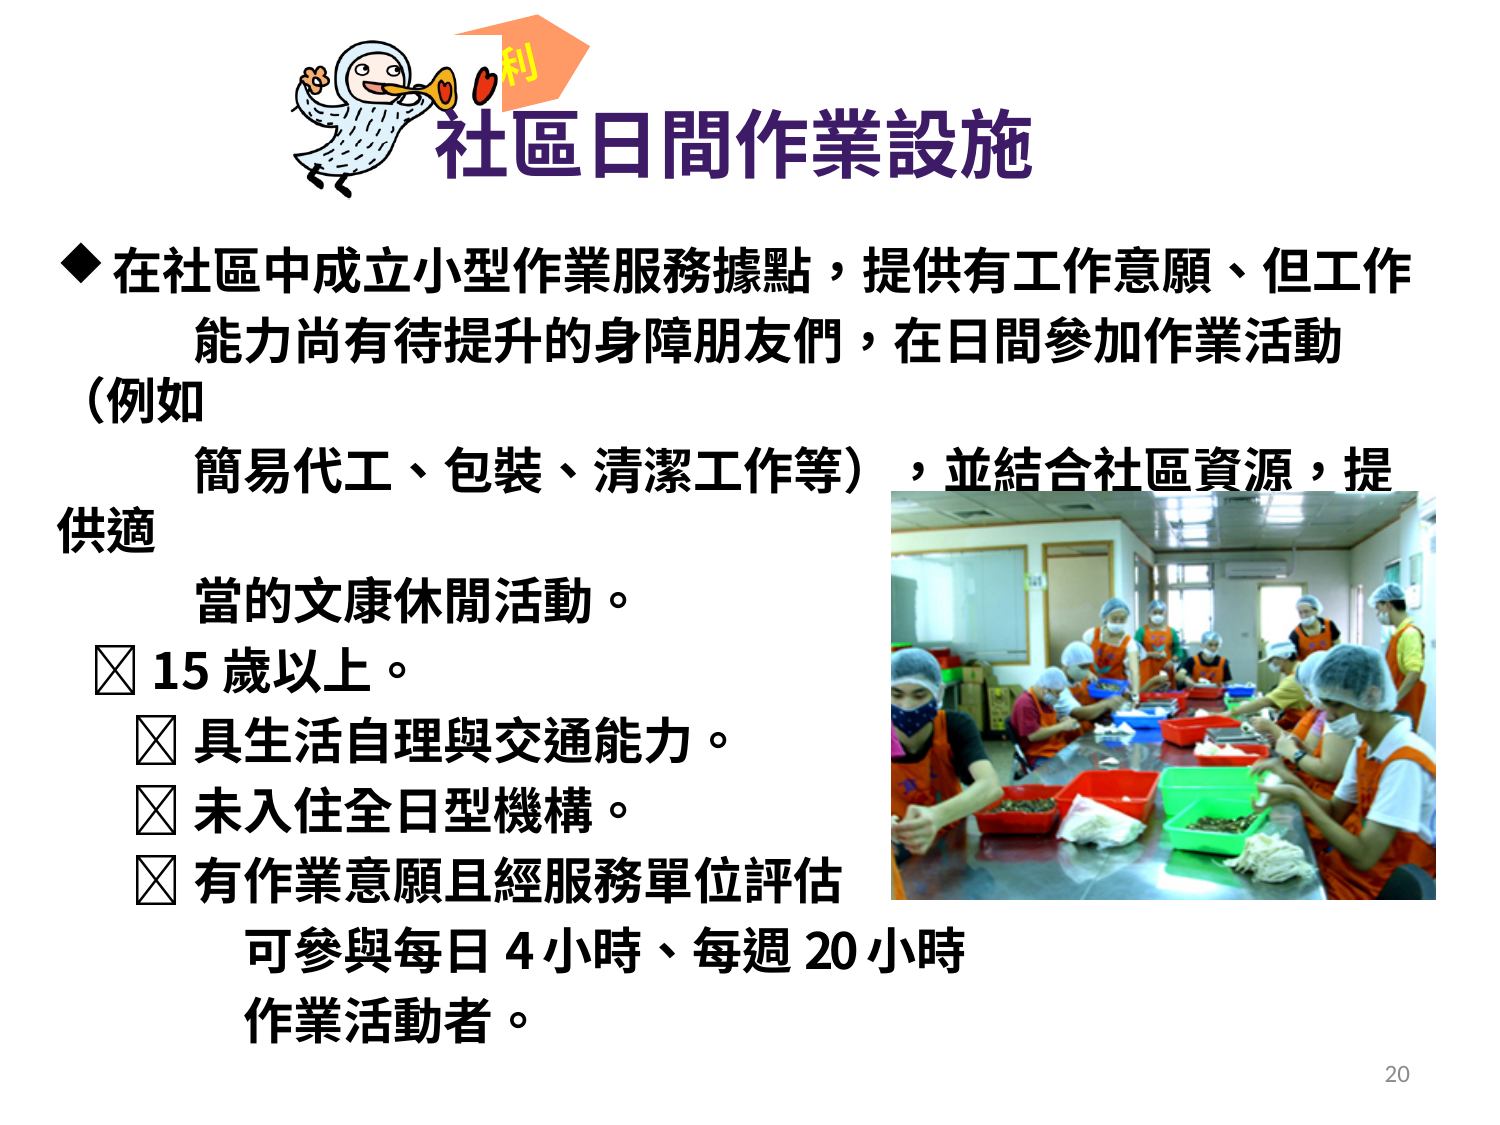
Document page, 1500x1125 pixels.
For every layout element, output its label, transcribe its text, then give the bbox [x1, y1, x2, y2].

list 在社區中成立小型作業服務據點，提供有工作意願、但工作 能力尚有待提升的身障朋友們，在日間參加作業活動（例如 簡易代工、包裝、清潔工作等），並結合社區資源，提供適 當的文康休閒活動。  15歲以上。 具生活自理與交通能力。 未入住全日型機構。 有作業意願且經服務單位評估 可參與每日4小時、每週20小時 作業活動者。 [41, 231, 1447, 929]
picture [289, 35, 502, 200]
text_box 第3類福利 [453, 14, 591, 65]
slide_number <編號> [1074, 1042, 1425, 1103]
picture [891, 491, 1436, 900]
title 社區日間作業設施 [419, 65, 1500, 220]
